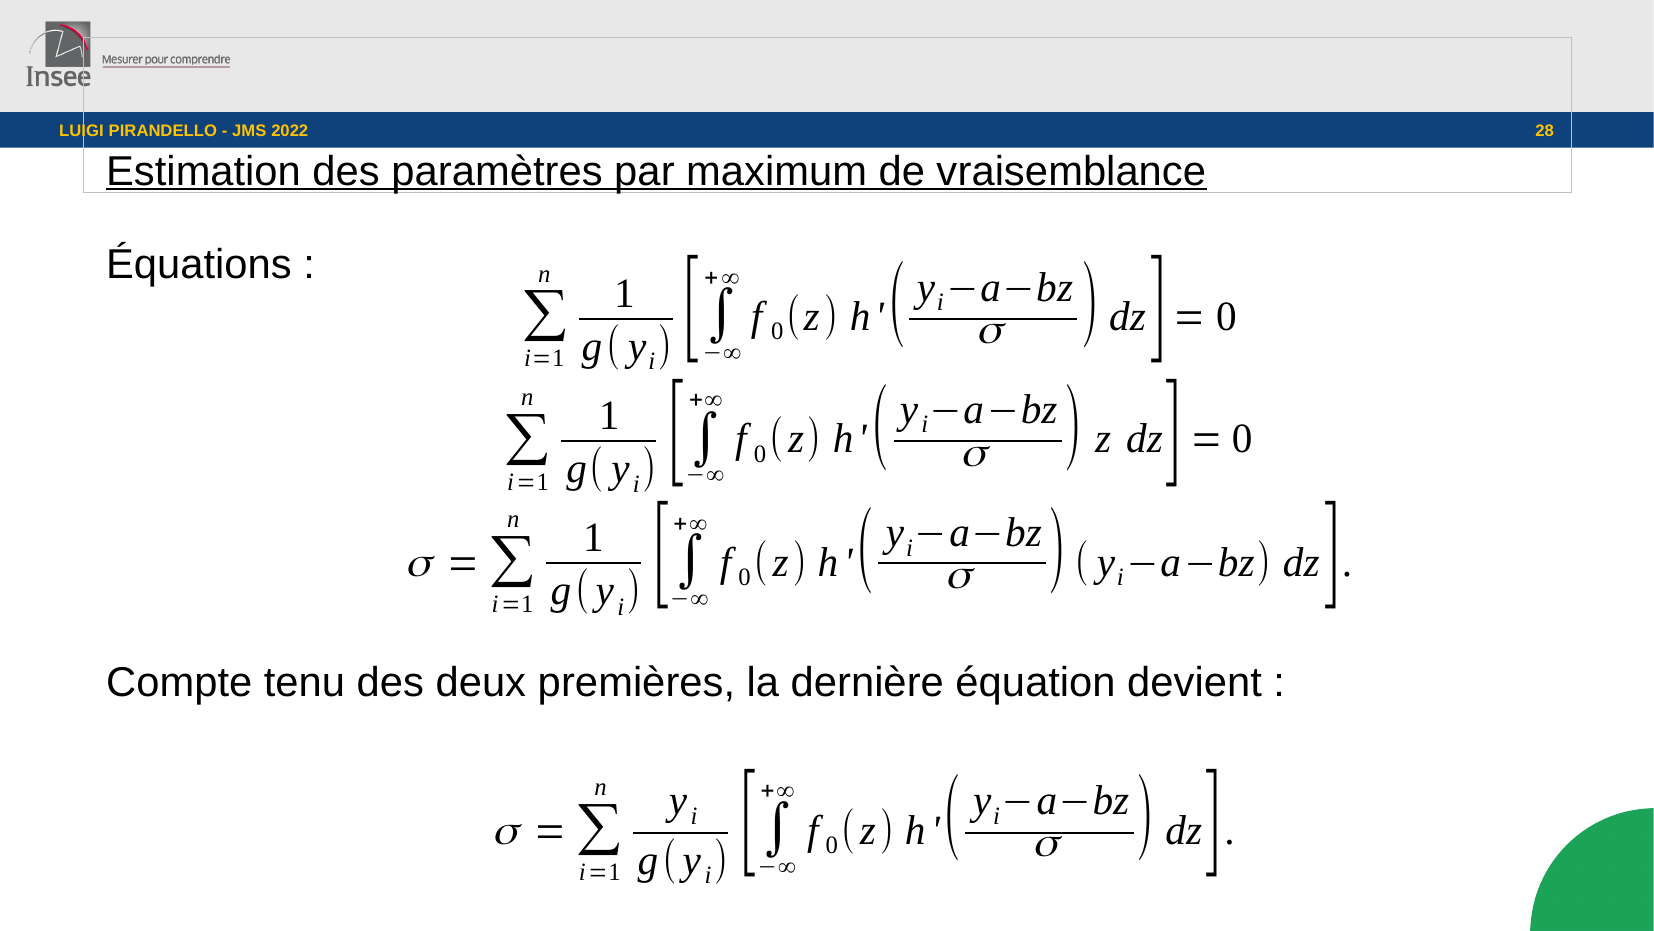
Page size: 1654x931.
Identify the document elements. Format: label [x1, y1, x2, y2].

picture [1530, 808, 1654, 931]
picture [23, 0, 230, 89]
chart [485, 767, 1241, 889]
picture [84, 38, 230, 89]
chart [398, 253, 1359, 621]
